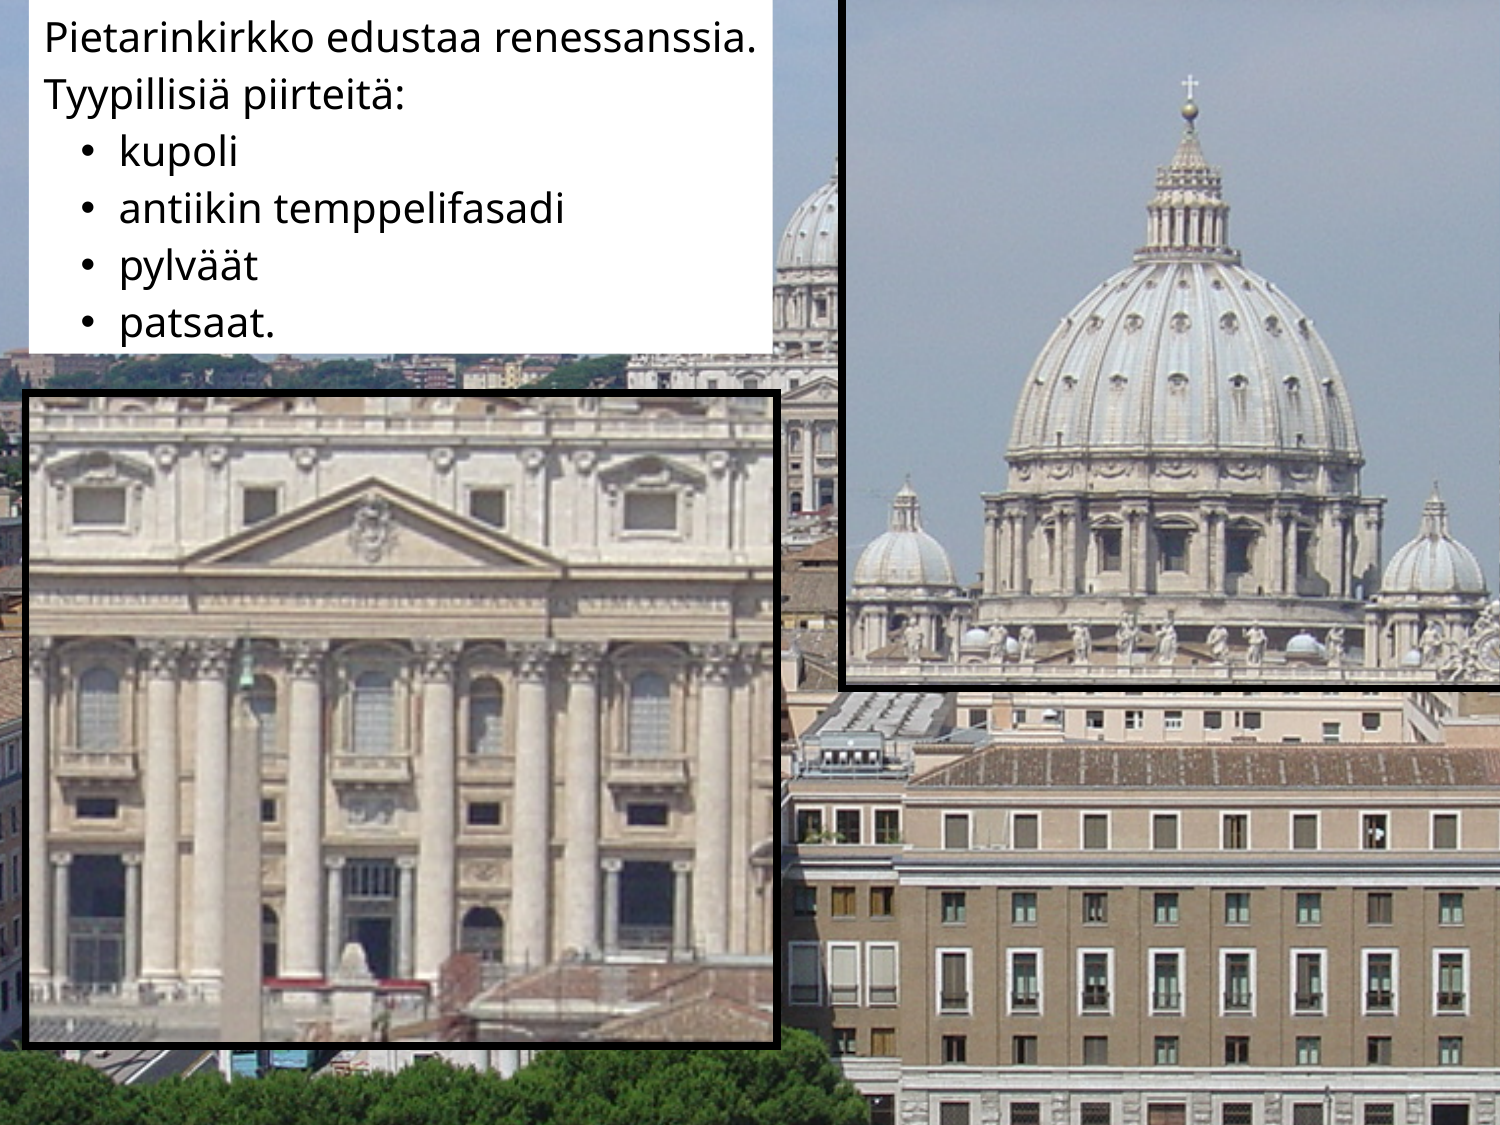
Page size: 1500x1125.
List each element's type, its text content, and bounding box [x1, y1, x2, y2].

text_box Pietarinkirkko edustaa renessanssia. Tyypillisiä piirteitä: kupoli antiikin temppelifasadi pylväät patsaat. [28, 0, 773, 354]
picture [845, 0, 1500, 685]
picture [0, 0, 1500, 1125]
